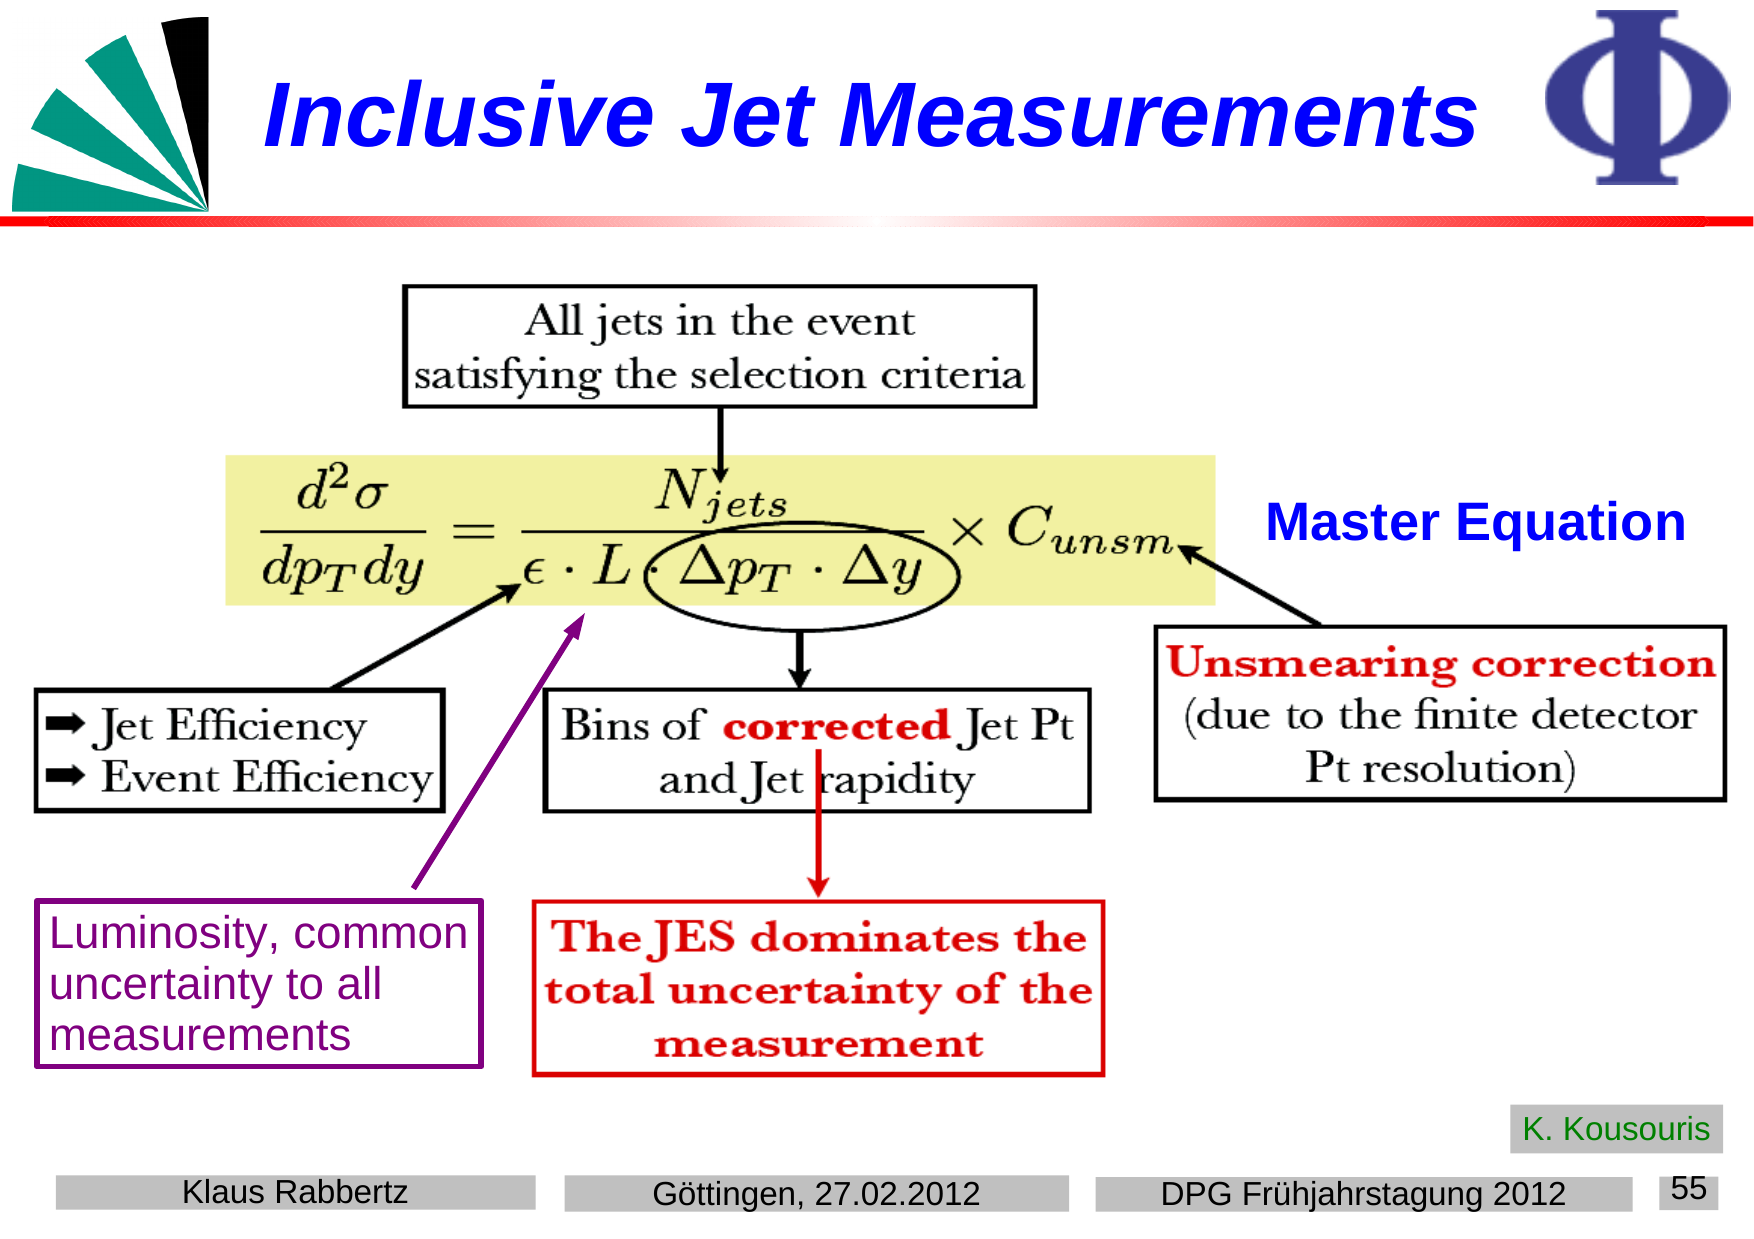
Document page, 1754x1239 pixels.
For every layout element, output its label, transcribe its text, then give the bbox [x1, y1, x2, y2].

title Inclusive Jet Measurements [220, 16, 1525, 213]
picture [19, 257, 1738, 1098]
text_box Luminosity, common uncertainty to all measurements [36, 900, 482, 1067]
picture [1545, 10, 1731, 185]
text_box Master Equation [1253, 485, 1701, 559]
text_box K. Kousouris [1510, 1104, 1724, 1154]
picture [12, 17, 209, 214]
